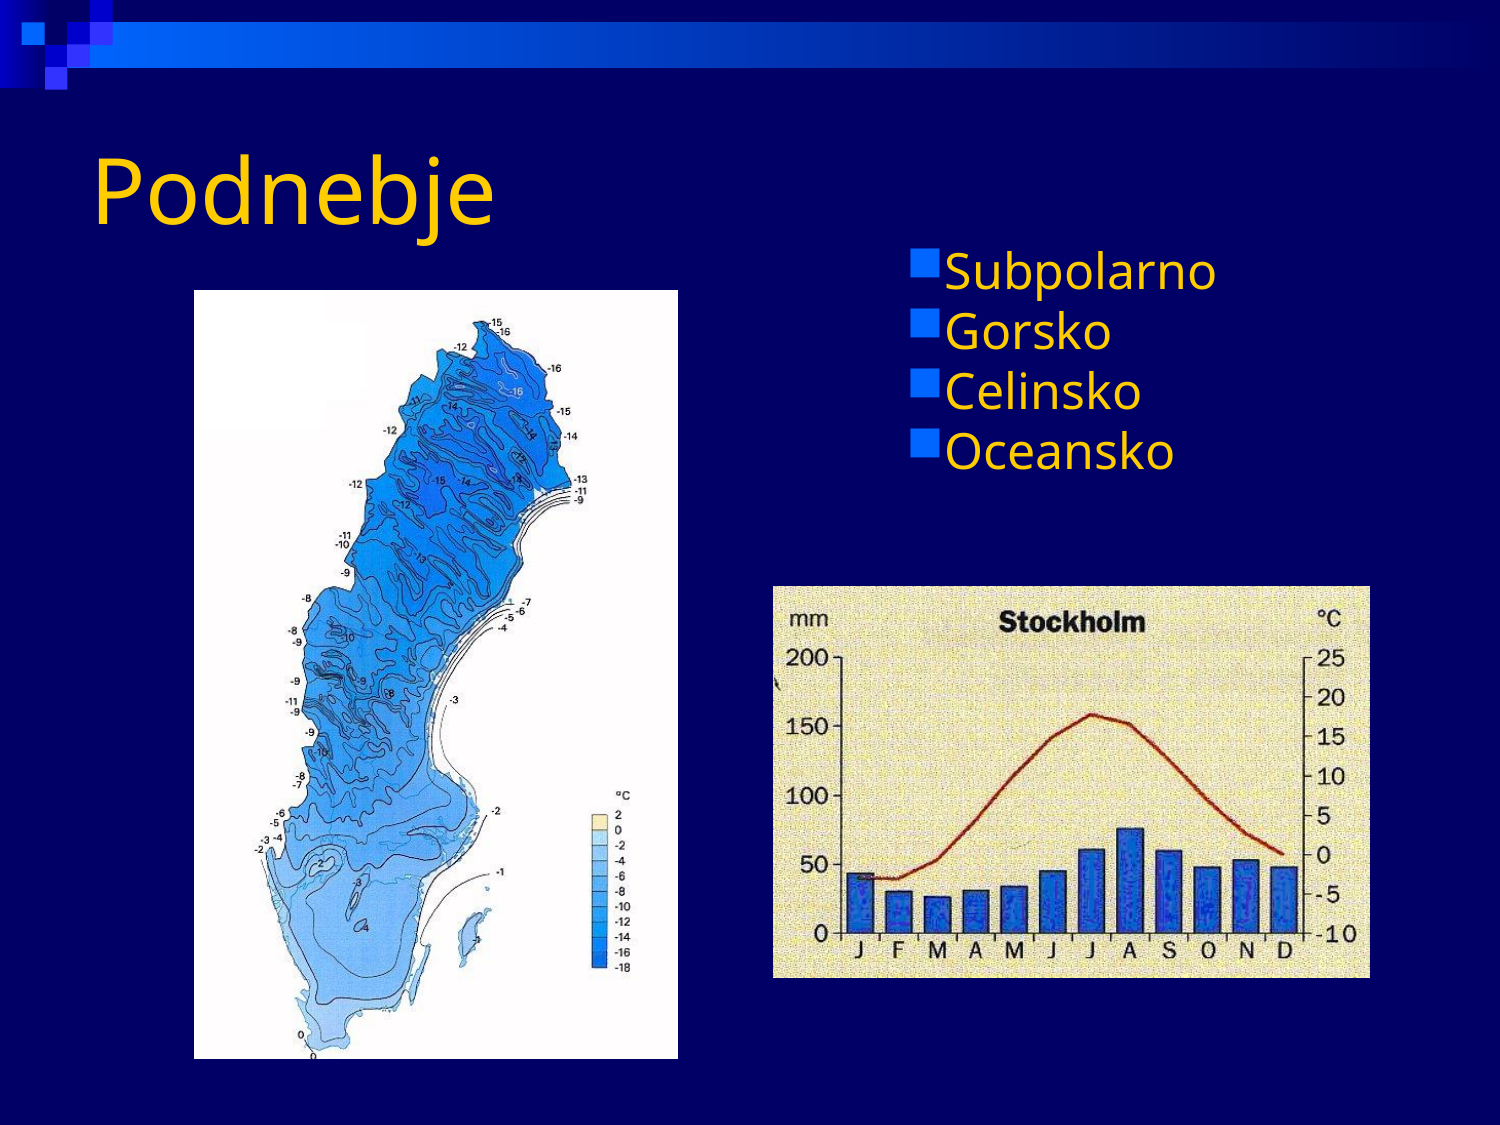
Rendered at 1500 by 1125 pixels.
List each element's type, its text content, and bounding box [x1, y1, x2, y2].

picture [773, 586, 1370, 978]
picture [194, 290, 678, 1059]
text_box Subpolarno Gorsko Celinsko Oceansko [891, 231, 1294, 487]
title Podnebje [75, 75, 1425, 300]
